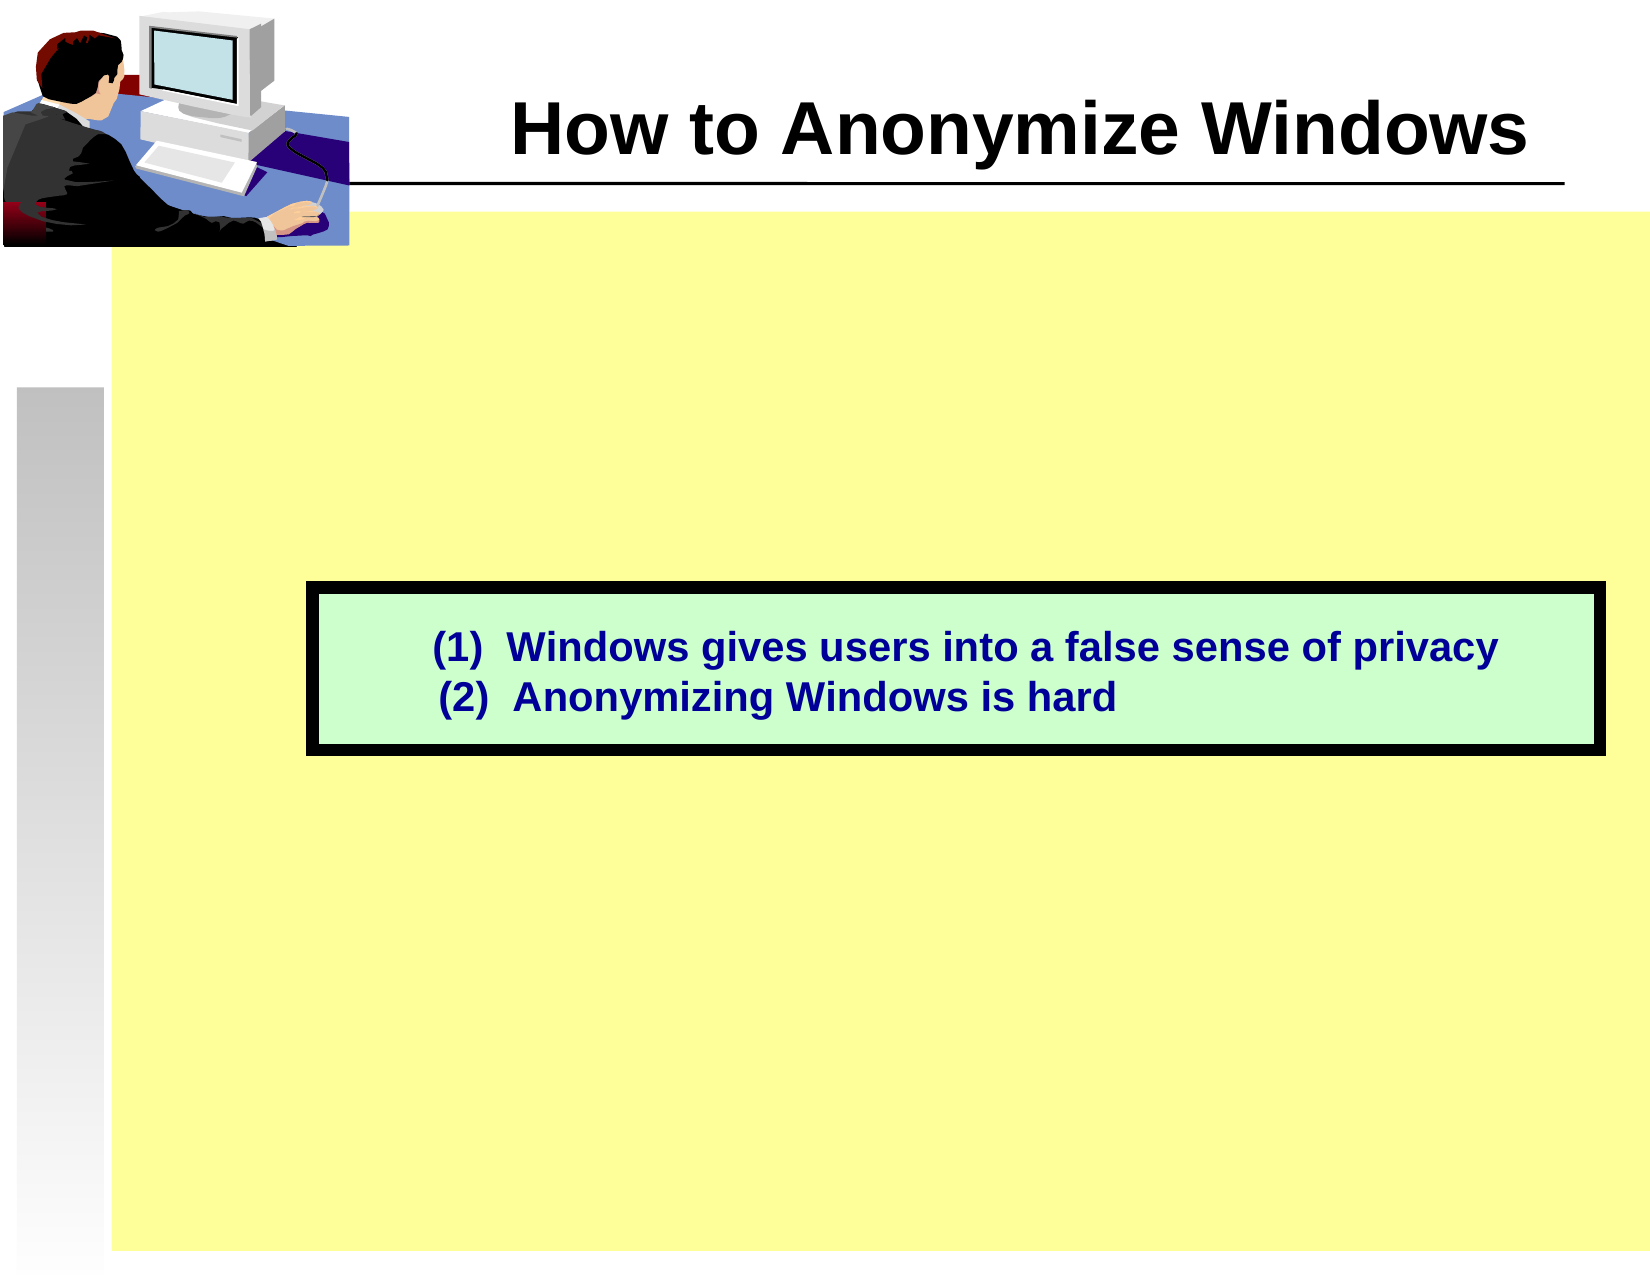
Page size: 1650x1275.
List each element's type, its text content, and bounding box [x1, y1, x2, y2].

text_box (1) Windows gives users into a false sense of privacy (2) Anonymizing Windows is hard [187, 612, 1588, 729]
text_box How to Anonymize Windows [495, 71, 1546, 178]
text_box [112, 212, 1650, 1251]
chart [0, 11, 356, 250]
text_box [16, 387, 105, 1275]
